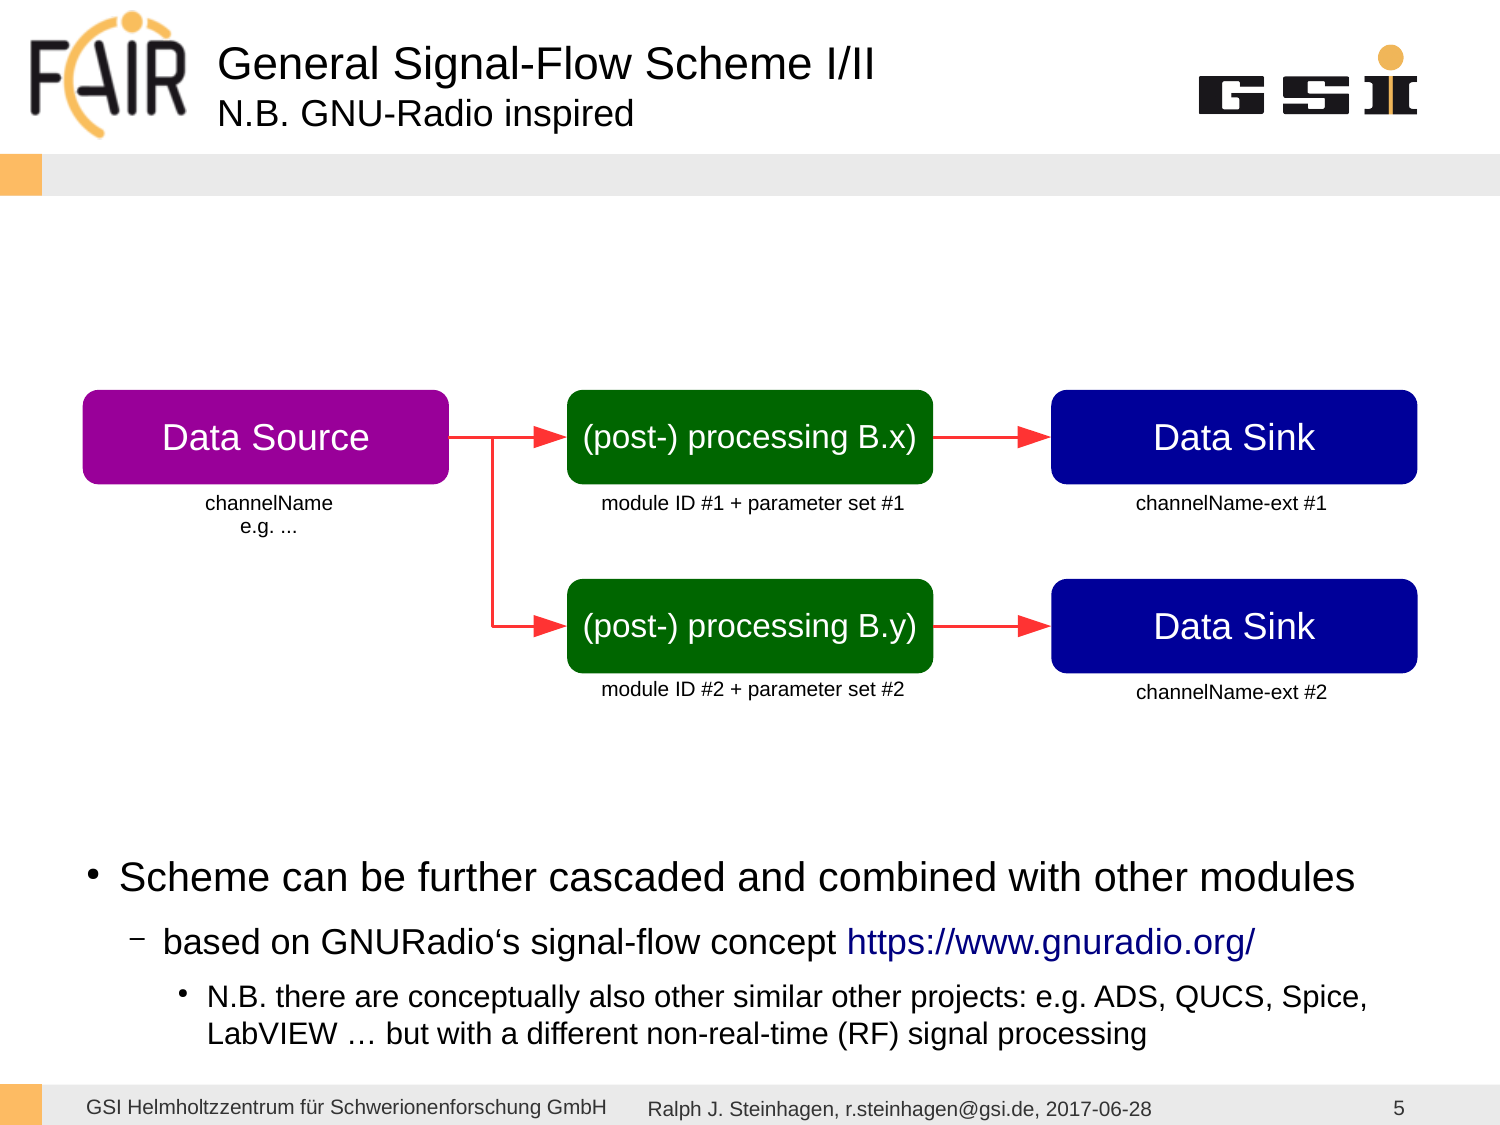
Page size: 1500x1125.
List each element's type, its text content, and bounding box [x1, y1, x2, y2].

text_box channelName e.g. ... [94, 484, 444, 546]
text_box Data Sink [1051, 389, 1418, 484]
text_box channelName-ext #1 [1057, 484, 1406, 523]
title General Signal-Flow Scheme I/II N.B. GNU-Radio inspired [217, 20, 1180, 147]
list Scheme can be further cascaded and combined with other modules based on GNURadio‘s signal-flow concept https://www.gnuradio.org/ N.B. there are conceptually also other similar other projects: e.g. ADS, QUCS, Spice, LabVIEW … but with a different non-real-time (RF) signal processing [75, 850, 1425, 1055]
text_box module ID #1 + parameter set #1 [578, 484, 928, 523]
text_box (post-) processing B.x) [567, 389, 934, 484]
text_box Data Sink [1051, 578, 1418, 673]
text_box Data Source [82, 389, 449, 484]
text_box (post-) processing B.y) [567, 578, 934, 673]
text_box module ID #2 + parameter set #2 [578, 670, 928, 709]
text_box channelName-ext #2 [1057, 673, 1407, 712]
picture [1197, 42, 1419, 117]
picture [30, 9, 187, 141]
